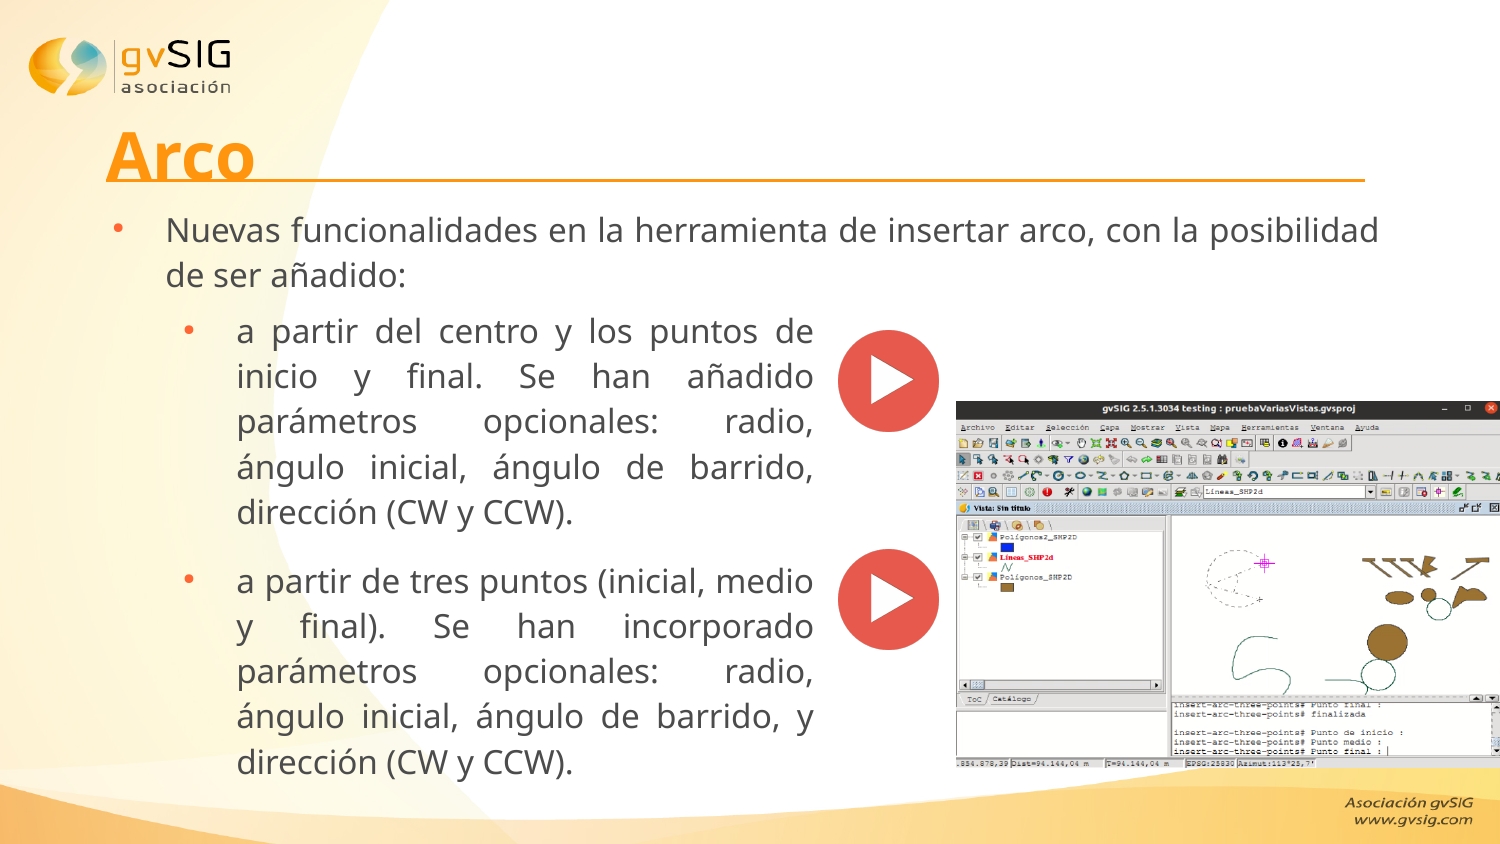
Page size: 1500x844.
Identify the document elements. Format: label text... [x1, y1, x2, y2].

title Arco [106, 115, 1457, 193]
picture [0, 0, 1500, 844]
list a partir del centro y los puntos de inicio y final. Se han añadido parámetros opcionales: radio, ángulo inicial, ángulo de barrido, dirección (CW y CCW). a partir de tres puntos (inicial, medio y final). Se han incorporado parámetros opcionales: radio, ángulo inicial, ángulo de barrido, y dirección (CW y CCW). [94, 308, 815, 844]
list Nuevas funcionalidades en la herramienta de insertar arco, con la posibilidad de ser añadido: [94, 206, 1382, 308]
